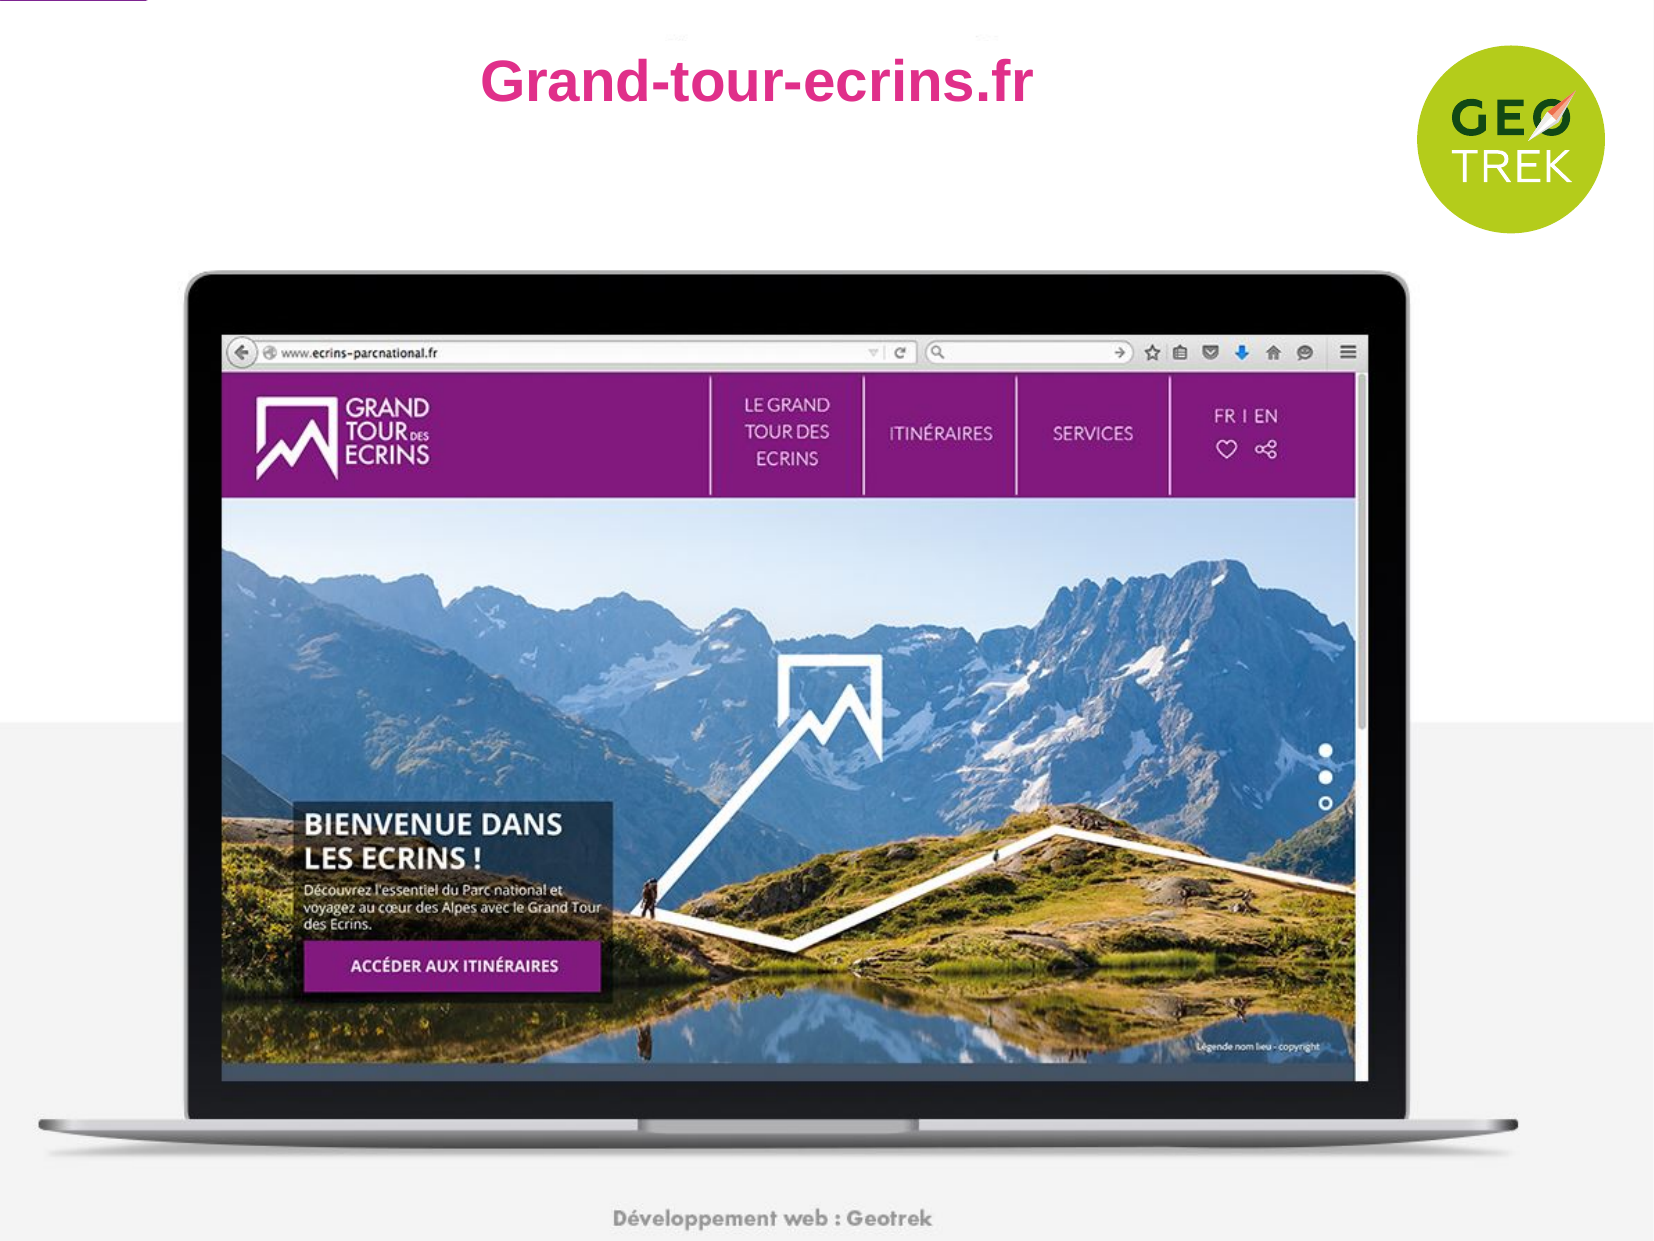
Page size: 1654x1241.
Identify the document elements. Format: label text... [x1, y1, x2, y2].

picture [0, 0, 1654, 1241]
text_box Grand-tour-ecrins.fr [170, 40, 1344, 227]
